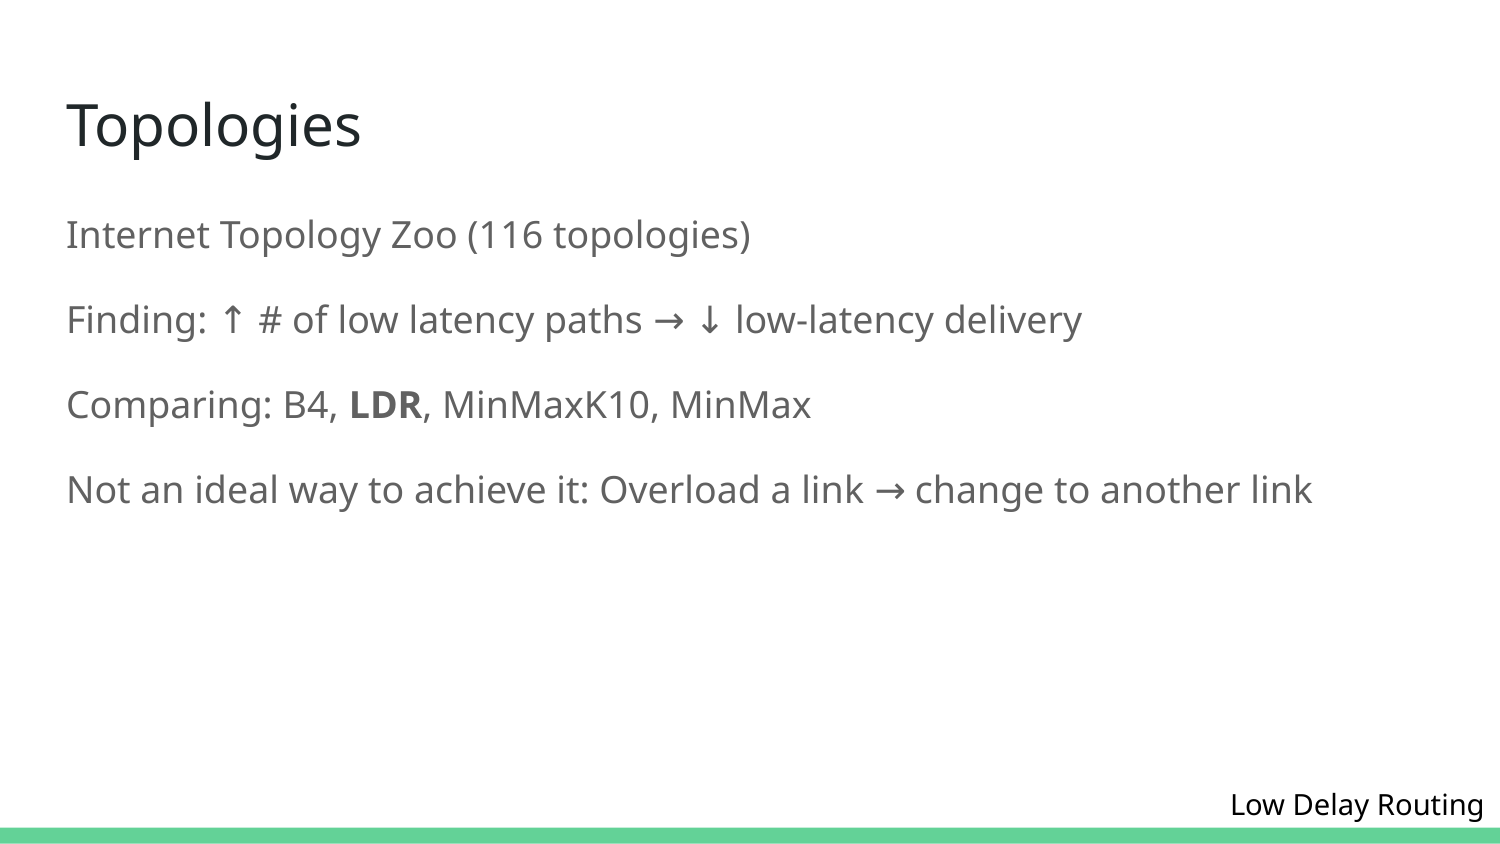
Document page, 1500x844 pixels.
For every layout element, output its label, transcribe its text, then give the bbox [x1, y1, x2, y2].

title Topologies [51, 72, 1449, 167]
list Internet Topology Zoo (116 topologies) Finding: ↑ # of low latency paths → ↓ low-latency delivery Comparing: B4, LDR, MinMaxK10, MinMax Not an ideal way to achieve it: Overload a link → change to another link [51, 189, 1449, 750]
text_box Low Delay Routing [872, 771, 1500, 844]
